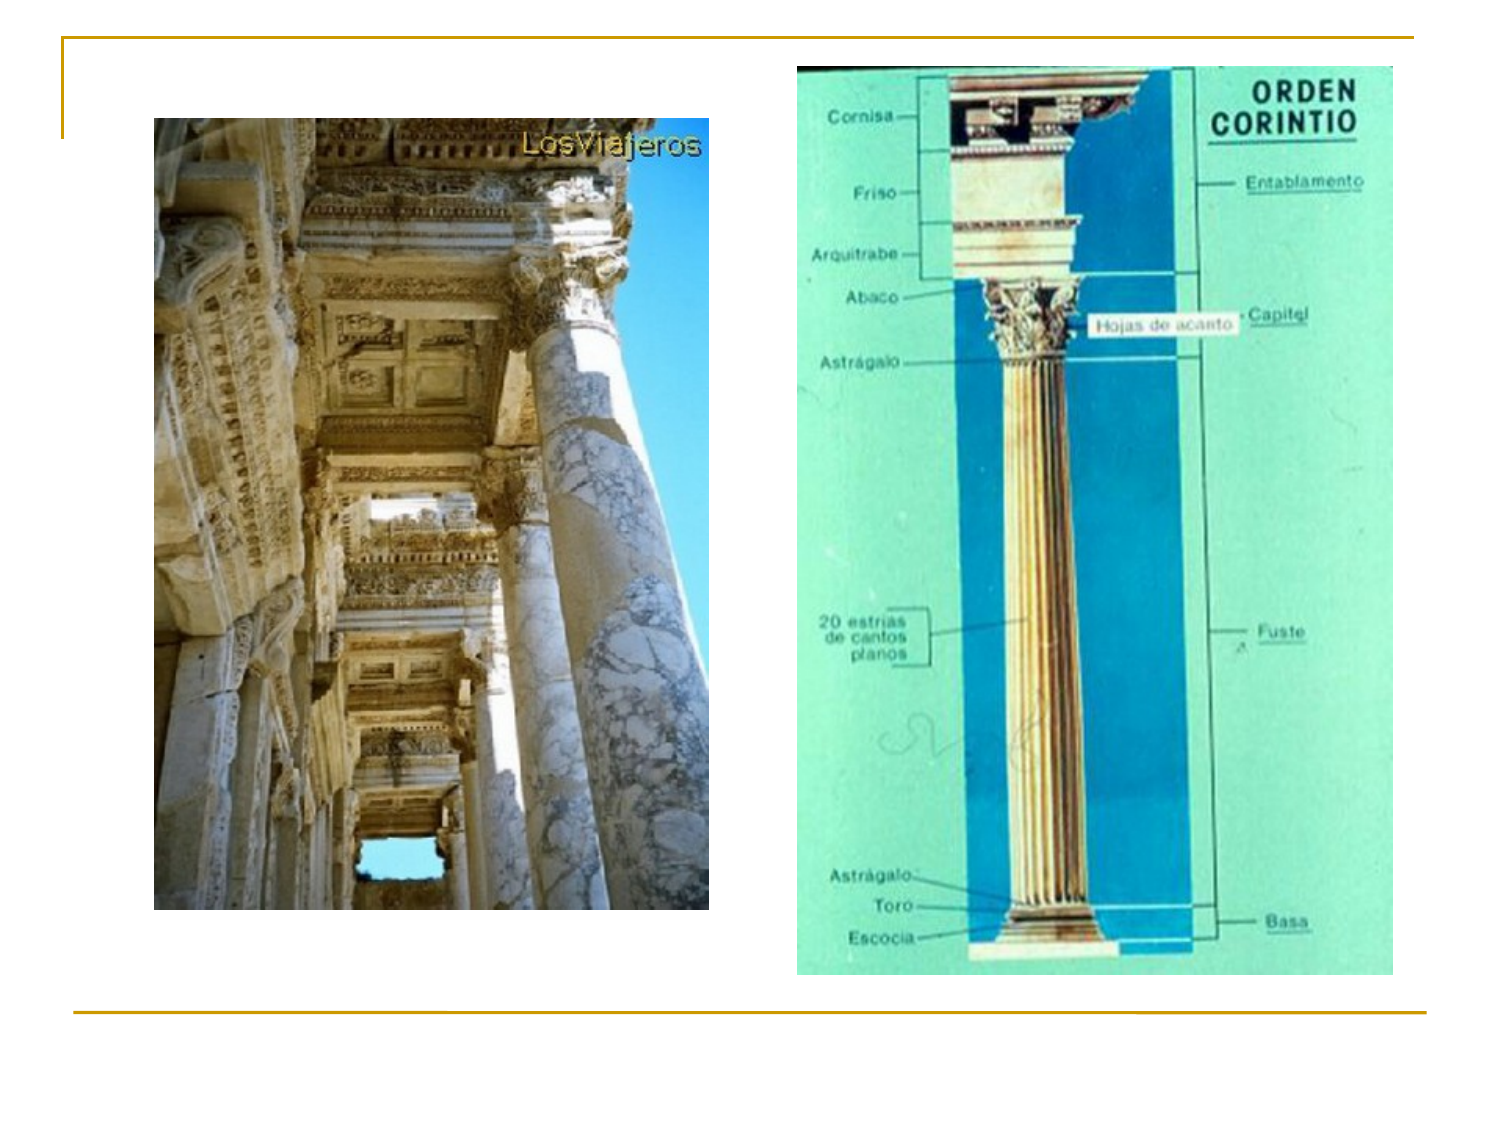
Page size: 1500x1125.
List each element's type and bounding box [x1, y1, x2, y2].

picture [797, 66, 1393, 975]
picture [154, 118, 709, 910]
